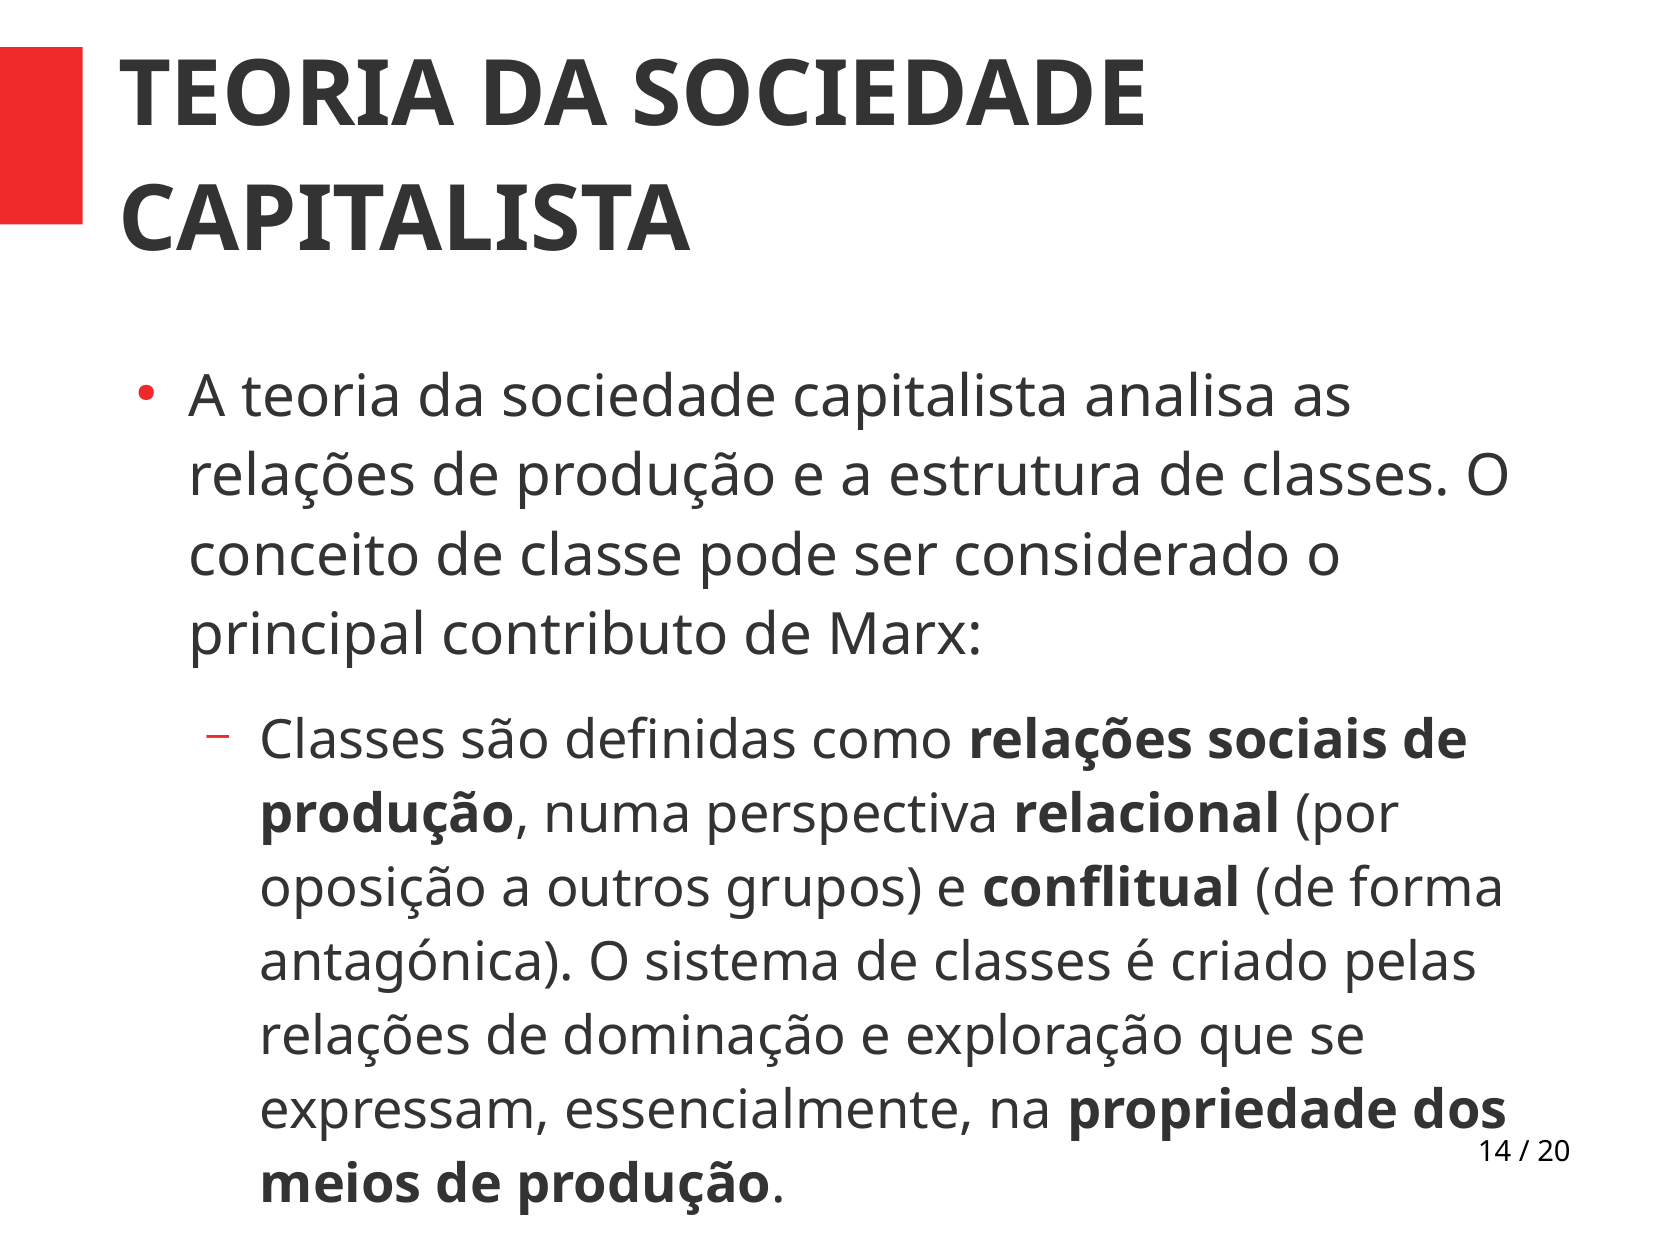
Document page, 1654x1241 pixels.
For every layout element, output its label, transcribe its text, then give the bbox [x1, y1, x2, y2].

list A teoria da sociedade capitalista analisa as relações de produção e a estrutura de classes. O conceito de classe pode ser considerado o principal contributo de Marx: Classes são definidas como relações sociais de produção, numa perspectiva relacional (por oposição a outros grupos) e conflitual (de forma antagónica). O sistema de classes é criado pelas relações de dominação e exploração que se expressam, essencialmente, na propriedade dos meios de produção. [118, 354, 1536, 1074]
title TEORIA DA SOCIEDADE CAPITALISTA [118, 45, 1571, 260]
